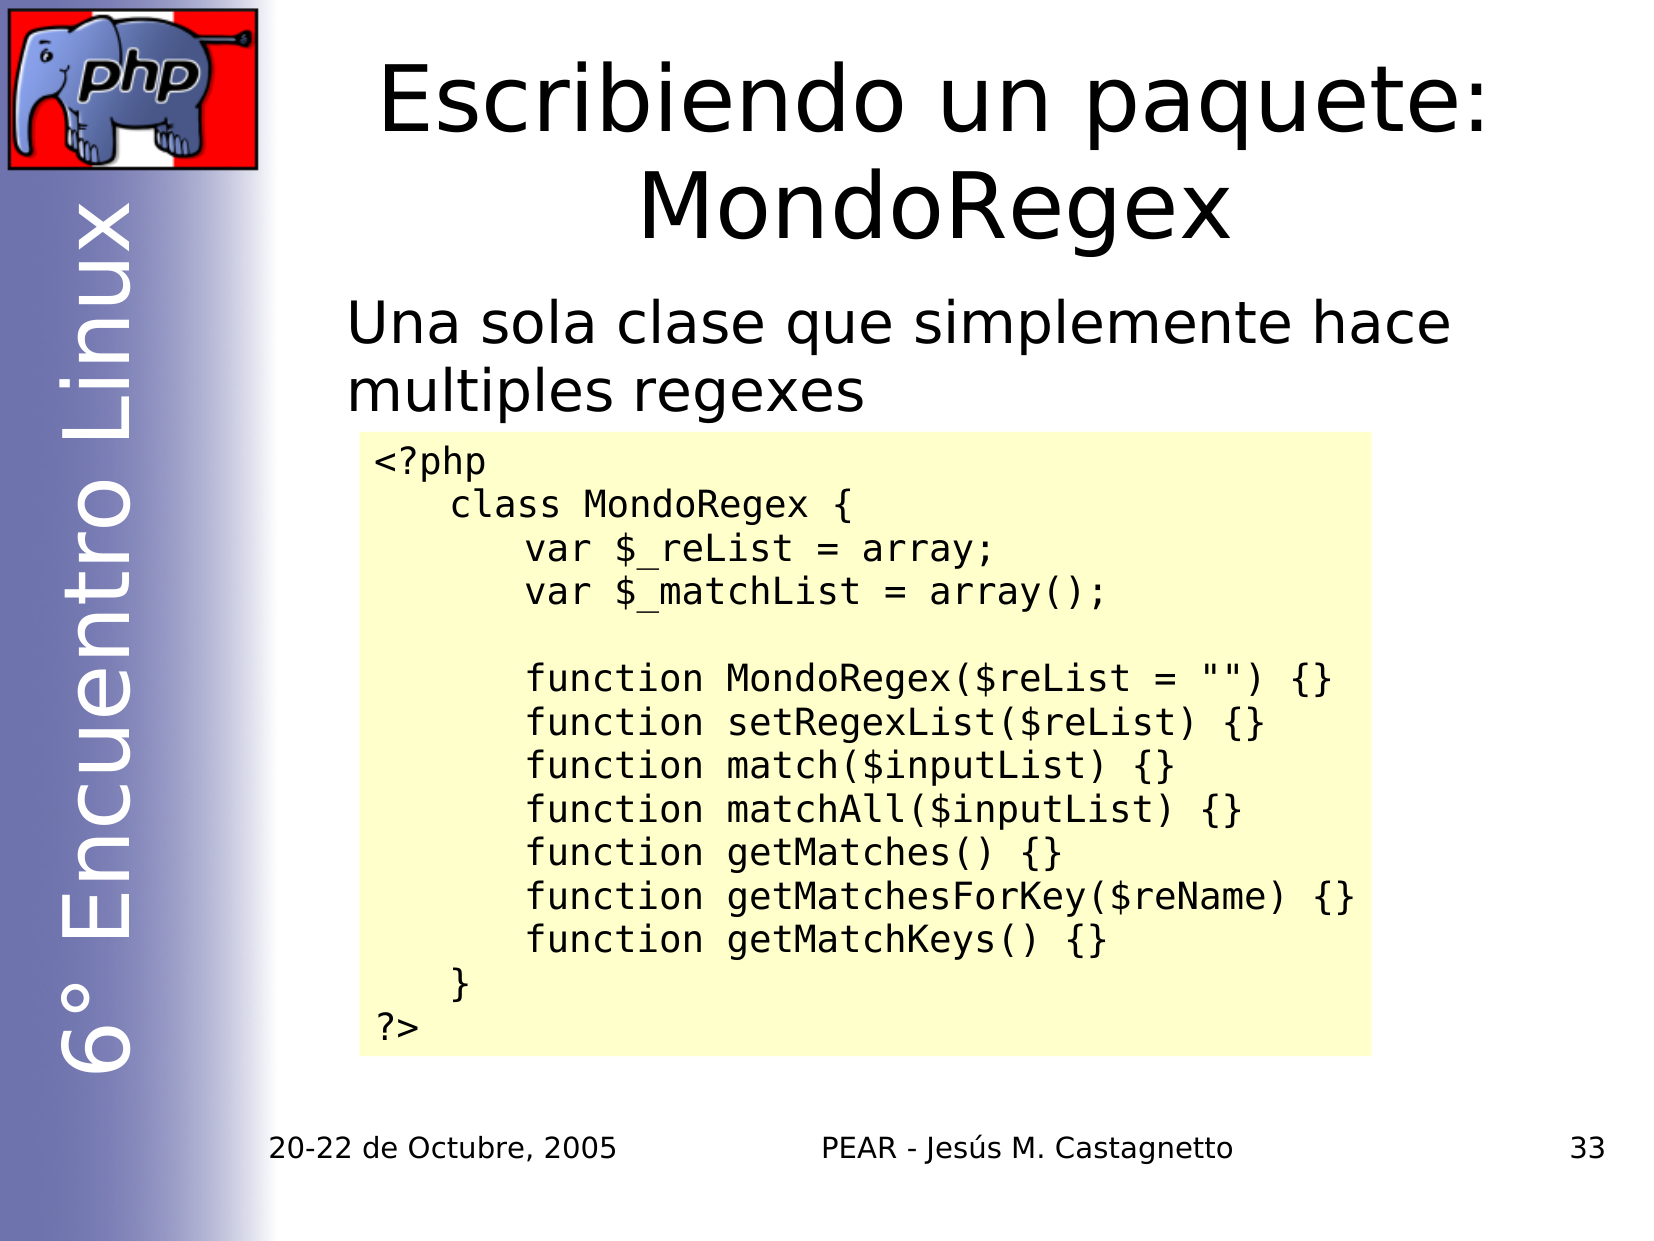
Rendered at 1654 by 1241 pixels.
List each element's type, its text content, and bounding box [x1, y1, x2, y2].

title Escribiendo un paquete: MondoRegex [300, 45, 1571, 261]
picture [0, 0, 1654, 1241]
text_box Una sola clase que simplemente hace multiples regexes [331, 282, 1471, 433]
text_box <?php class MondoRegex { var $_reList = array; var $_matchList = array(); function MondoRegex($reList = "") {} function setRegexList($reList) {} function match($inputList) {} function matchAll($inputList) {} function getMatches() {} function getMatchesForKey($reName) {} function getMatchKeys() {} } ?> [359, 433, 1372, 1057]
